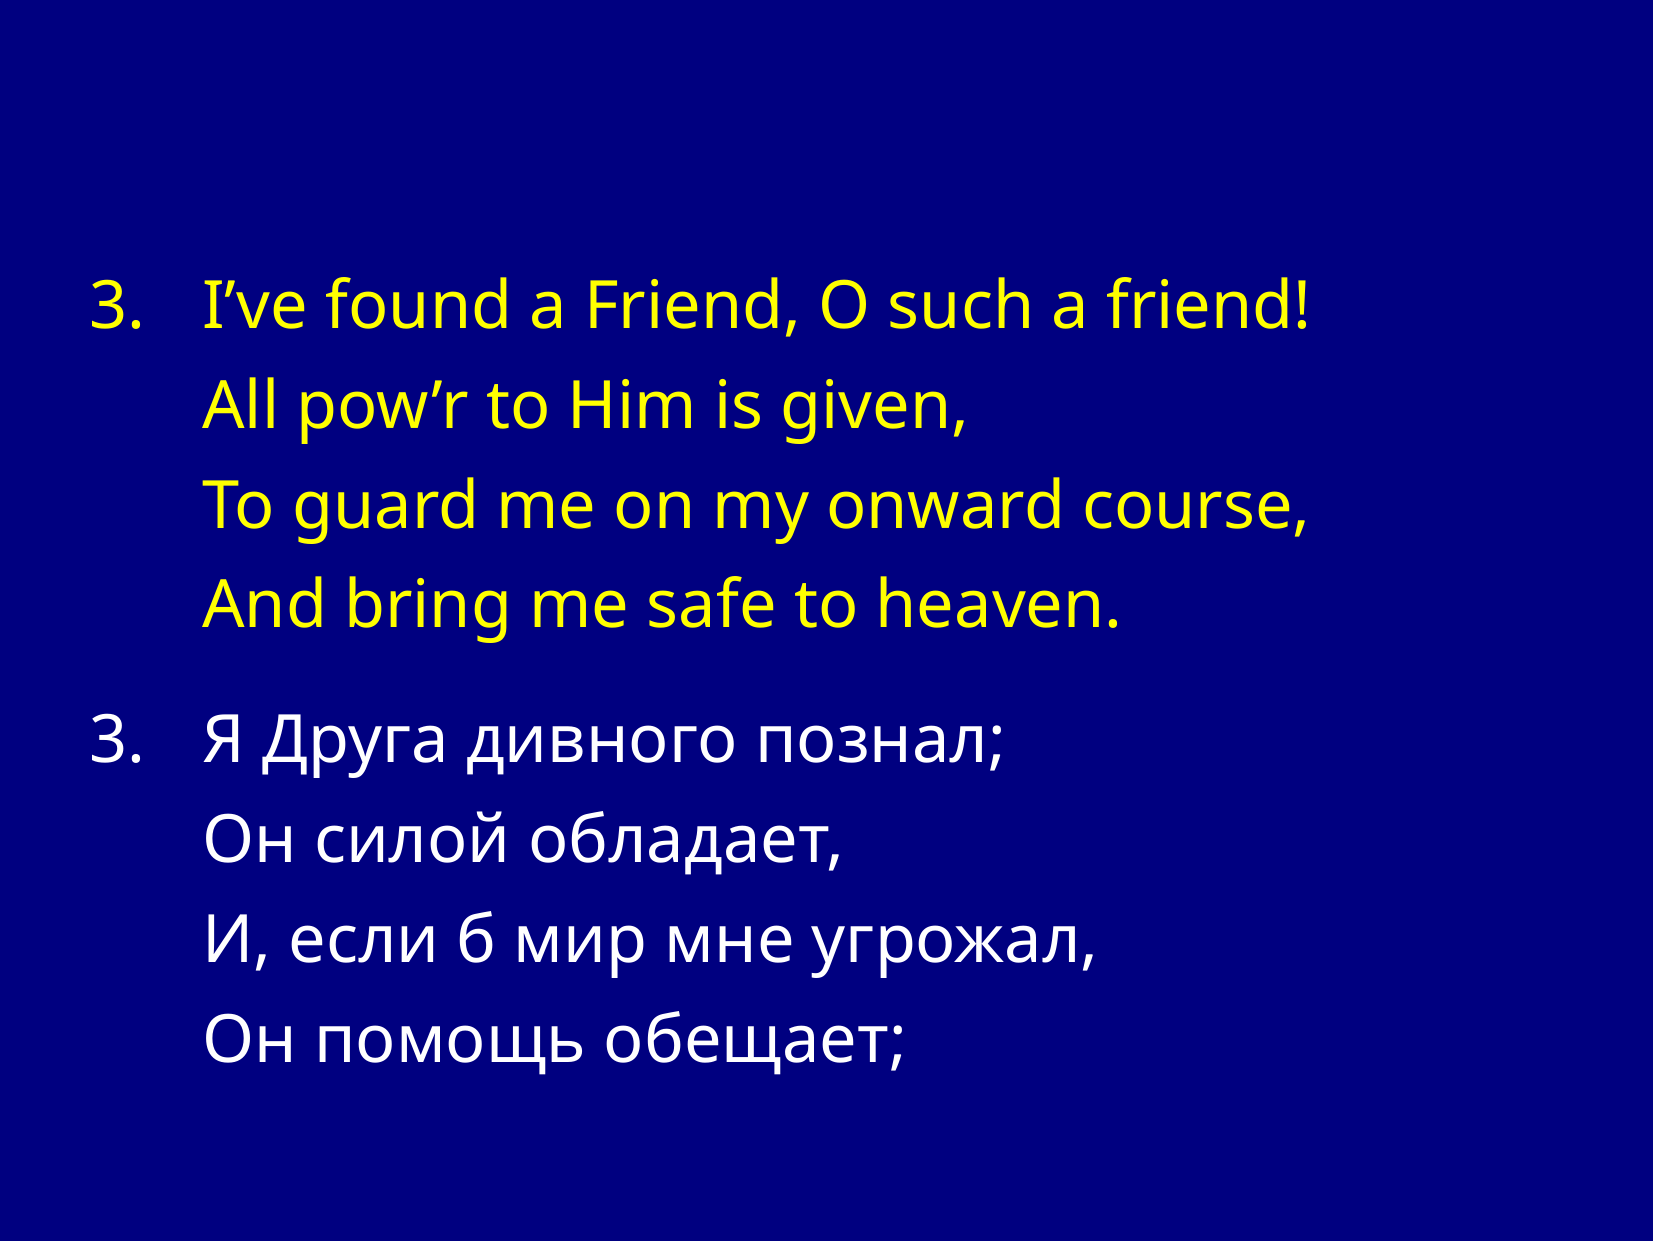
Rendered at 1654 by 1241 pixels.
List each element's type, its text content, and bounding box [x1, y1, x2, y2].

text_box 3. I’ve found a Friend, O such a friend! All pow’r to Him is given, To guard me on my onward course, And bring me safe to heaven. [75, 150, 1576, 638]
text_box 3. Я Друга дивного познал; Он силой обладает, И, если б мир мне угрожал, Он помощь обещает; [75, 675, 1576, 1163]
